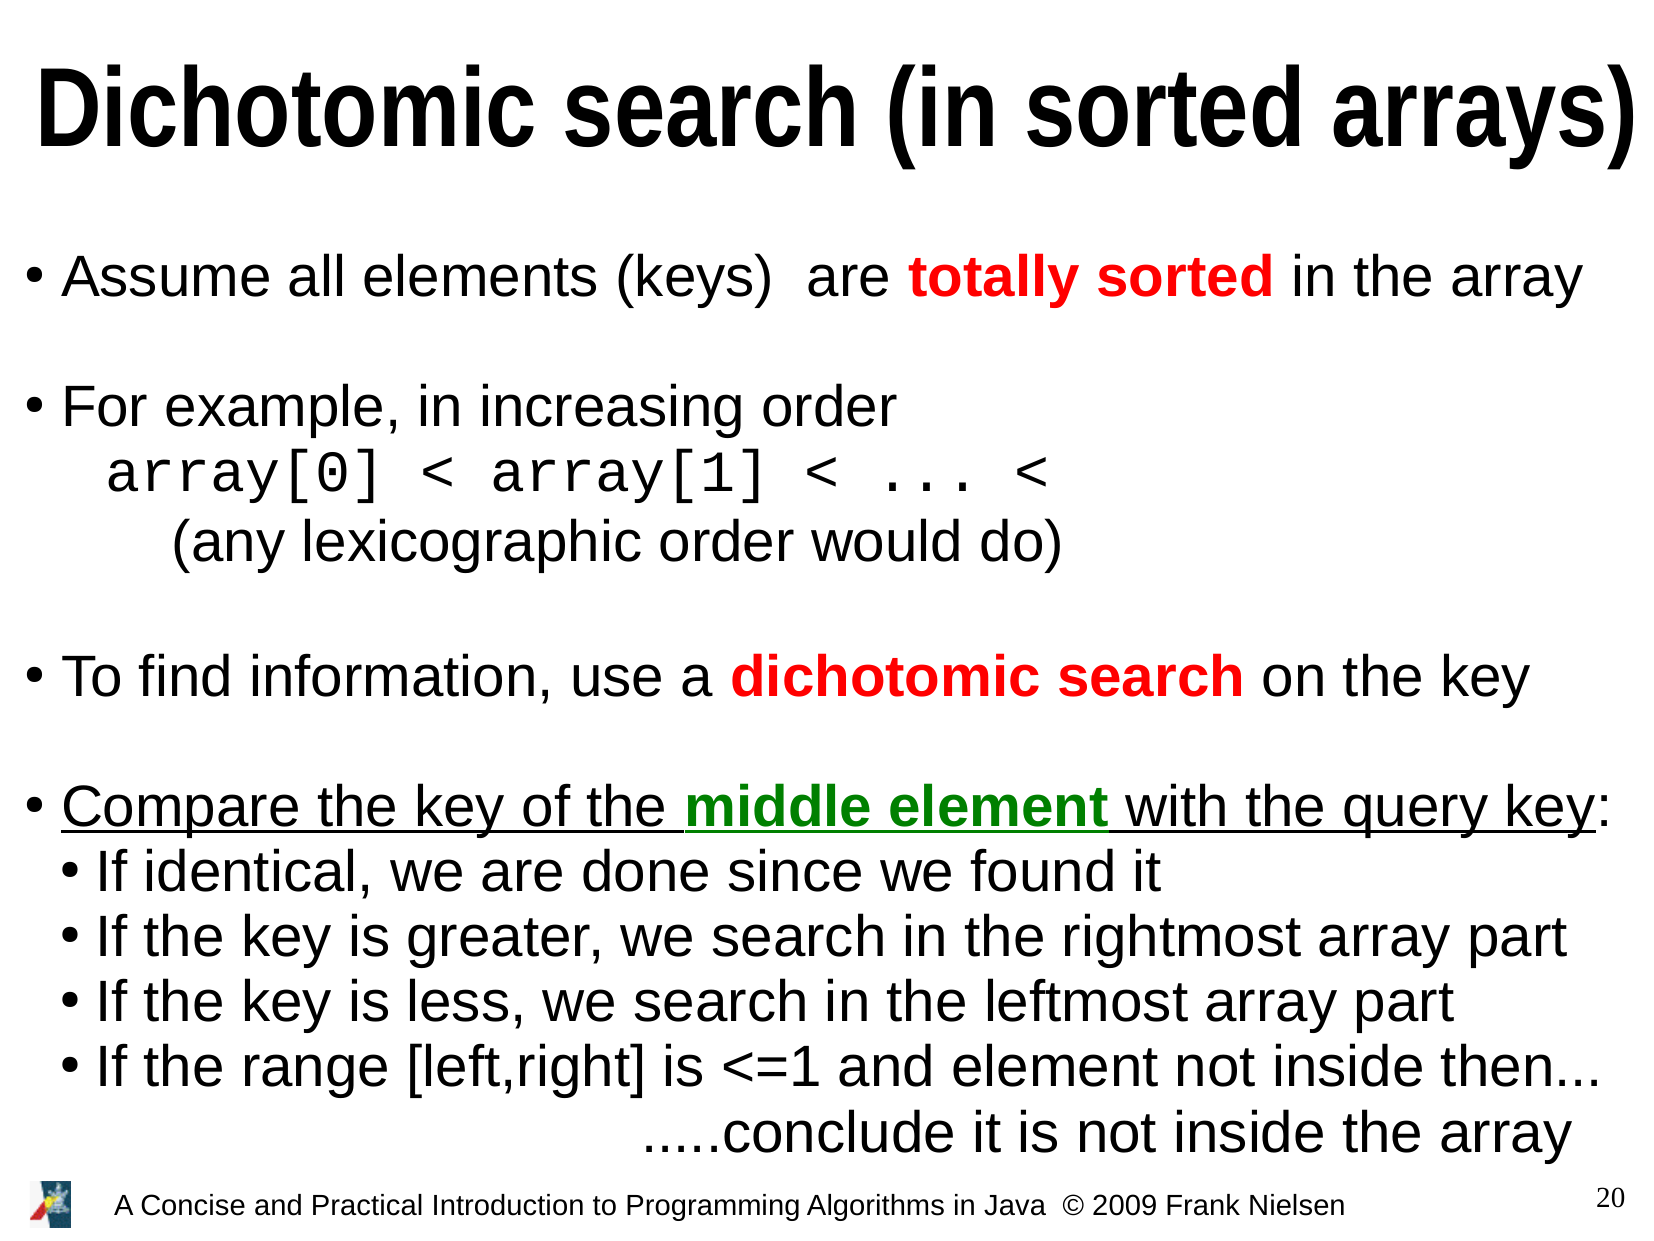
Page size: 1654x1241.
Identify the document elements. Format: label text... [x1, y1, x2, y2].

picture [29, 1181, 71, 1228]
text_box Assume all elements (keys) are totally sorted in the array For example, in increasing order array[0] < array[1] < ... < (any lexicographic order would do) To find information, use a dichotomic search on the key Compare the key of the middle element with the query key: If identical, we are done since we found it If the key is greater, we search in the rightmost array part If the key is less, we search in the leftmost array part If the range [left,right] is <=1 and element not inside then... .....conclude it is not inside the array [9, 236, 1654, 1171]
text_box Dichotomic search (in sorted arrays) [20, 33, 1654, 178]
